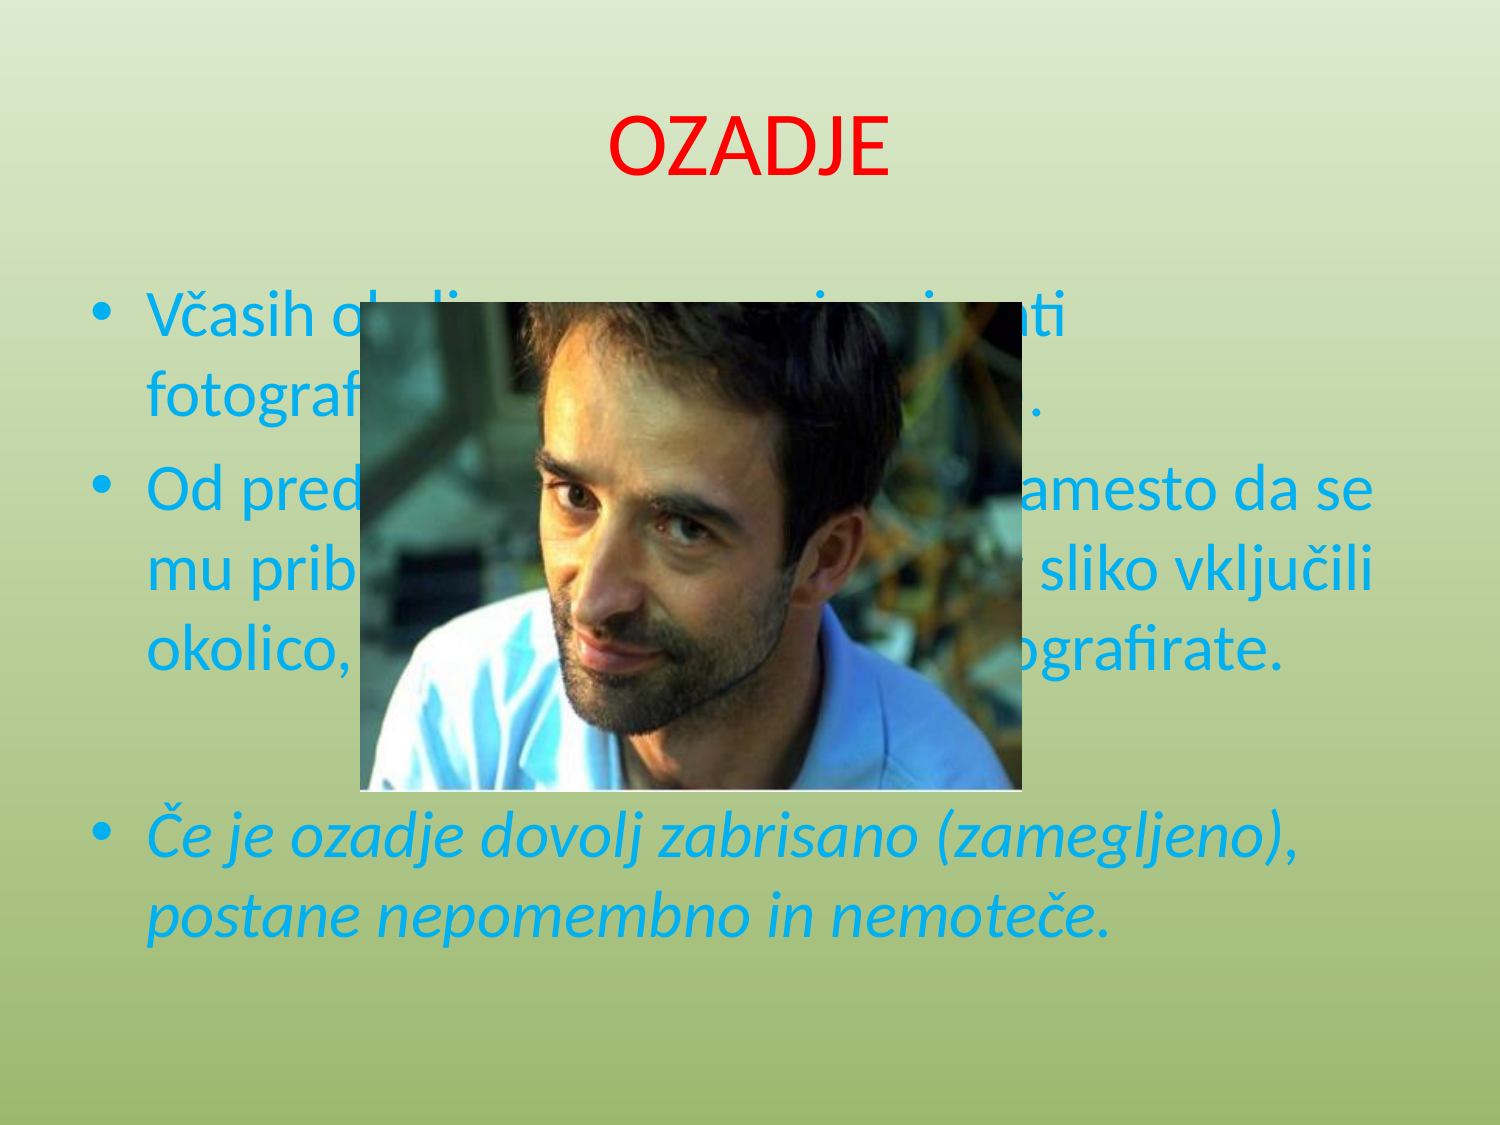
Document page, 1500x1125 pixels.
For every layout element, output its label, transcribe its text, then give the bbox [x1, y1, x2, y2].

title OZADJE [75, 45, 1425, 233]
picture [360, 302, 1022, 792]
list Včasih okolje pomaga pojasnjevati fotografirani predmet (ali osebo). Od predmeta se raje oddaljite, namesto da se mu približate. Tako boste lahko v sliko vključili okolico, stvari ali osebe, ki jo fotografirate. Če je ozadje dovolj zabrisano (zamegljeno), postane nepomembno in nemoteče. [75, 262, 1425, 1005]
